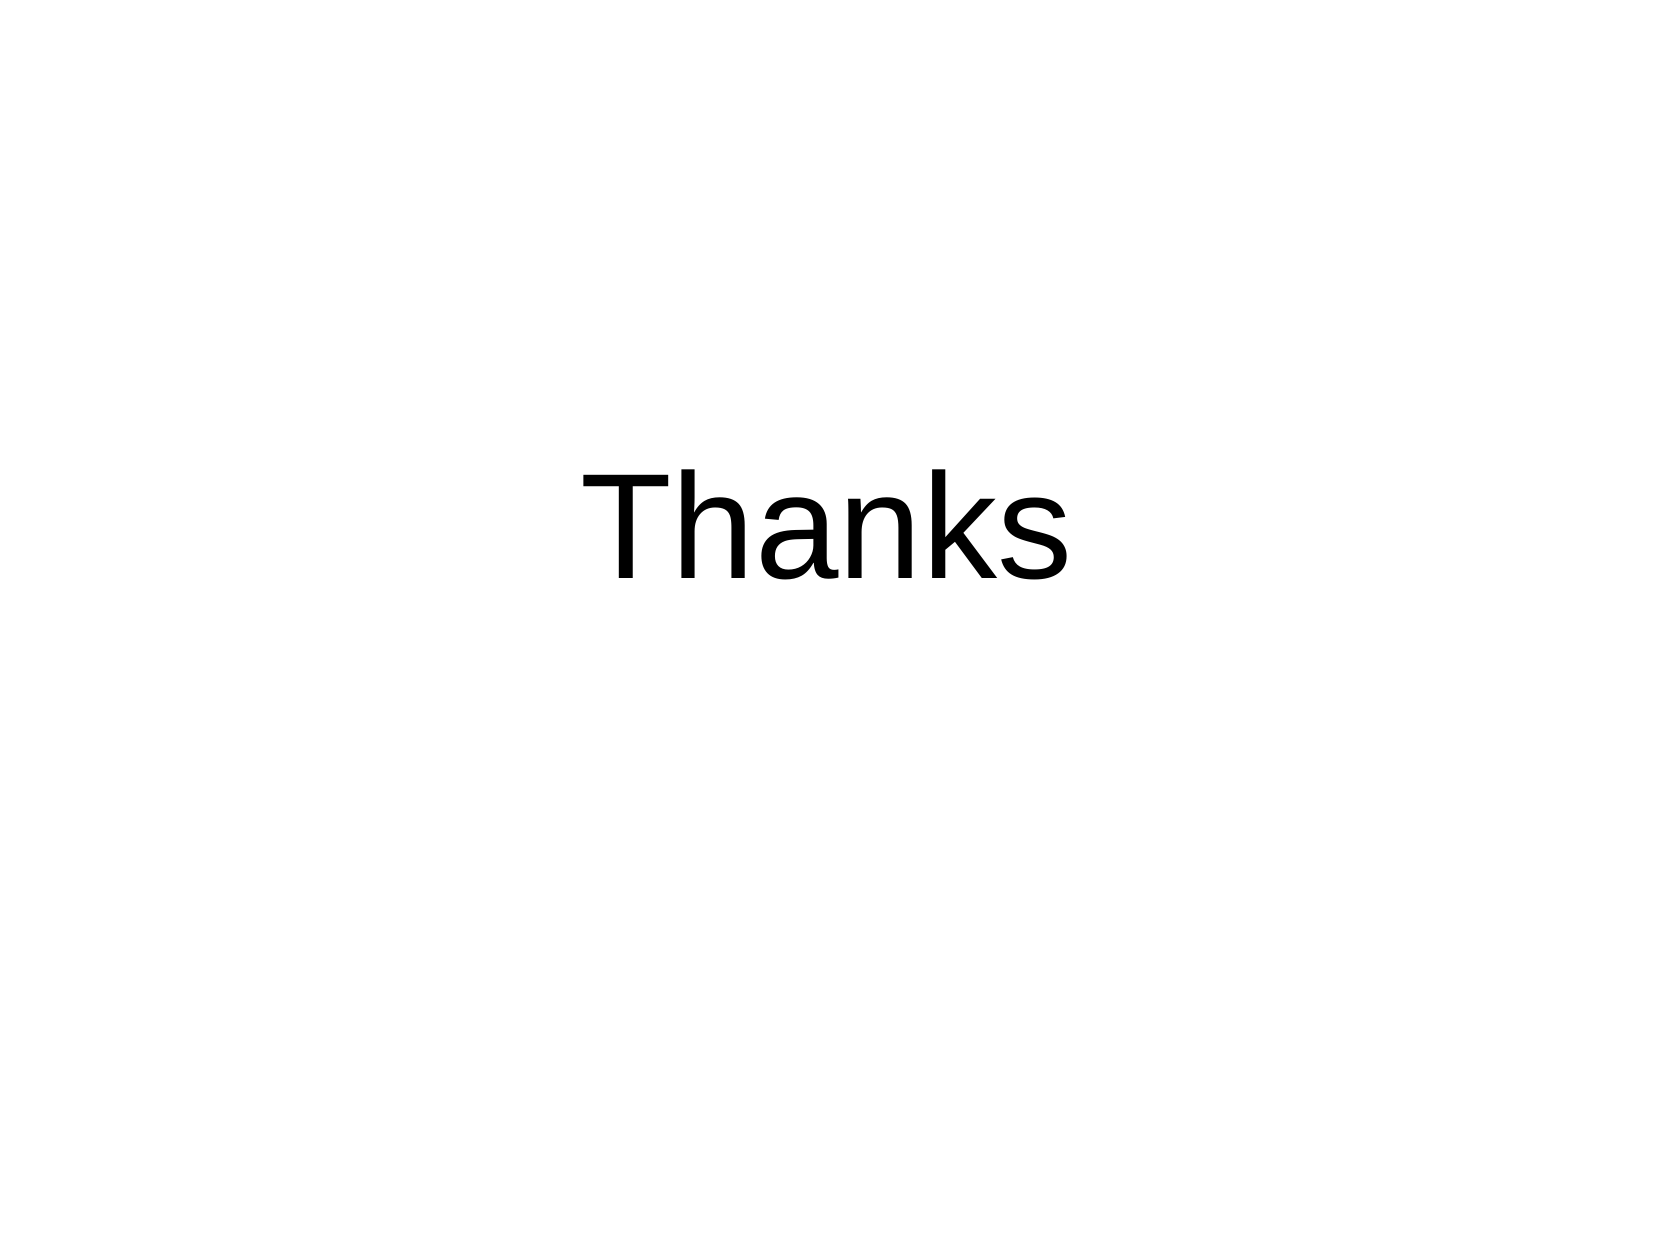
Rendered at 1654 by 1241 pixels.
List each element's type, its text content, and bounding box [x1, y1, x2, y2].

title Thanks [82, 421, 1571, 629]
